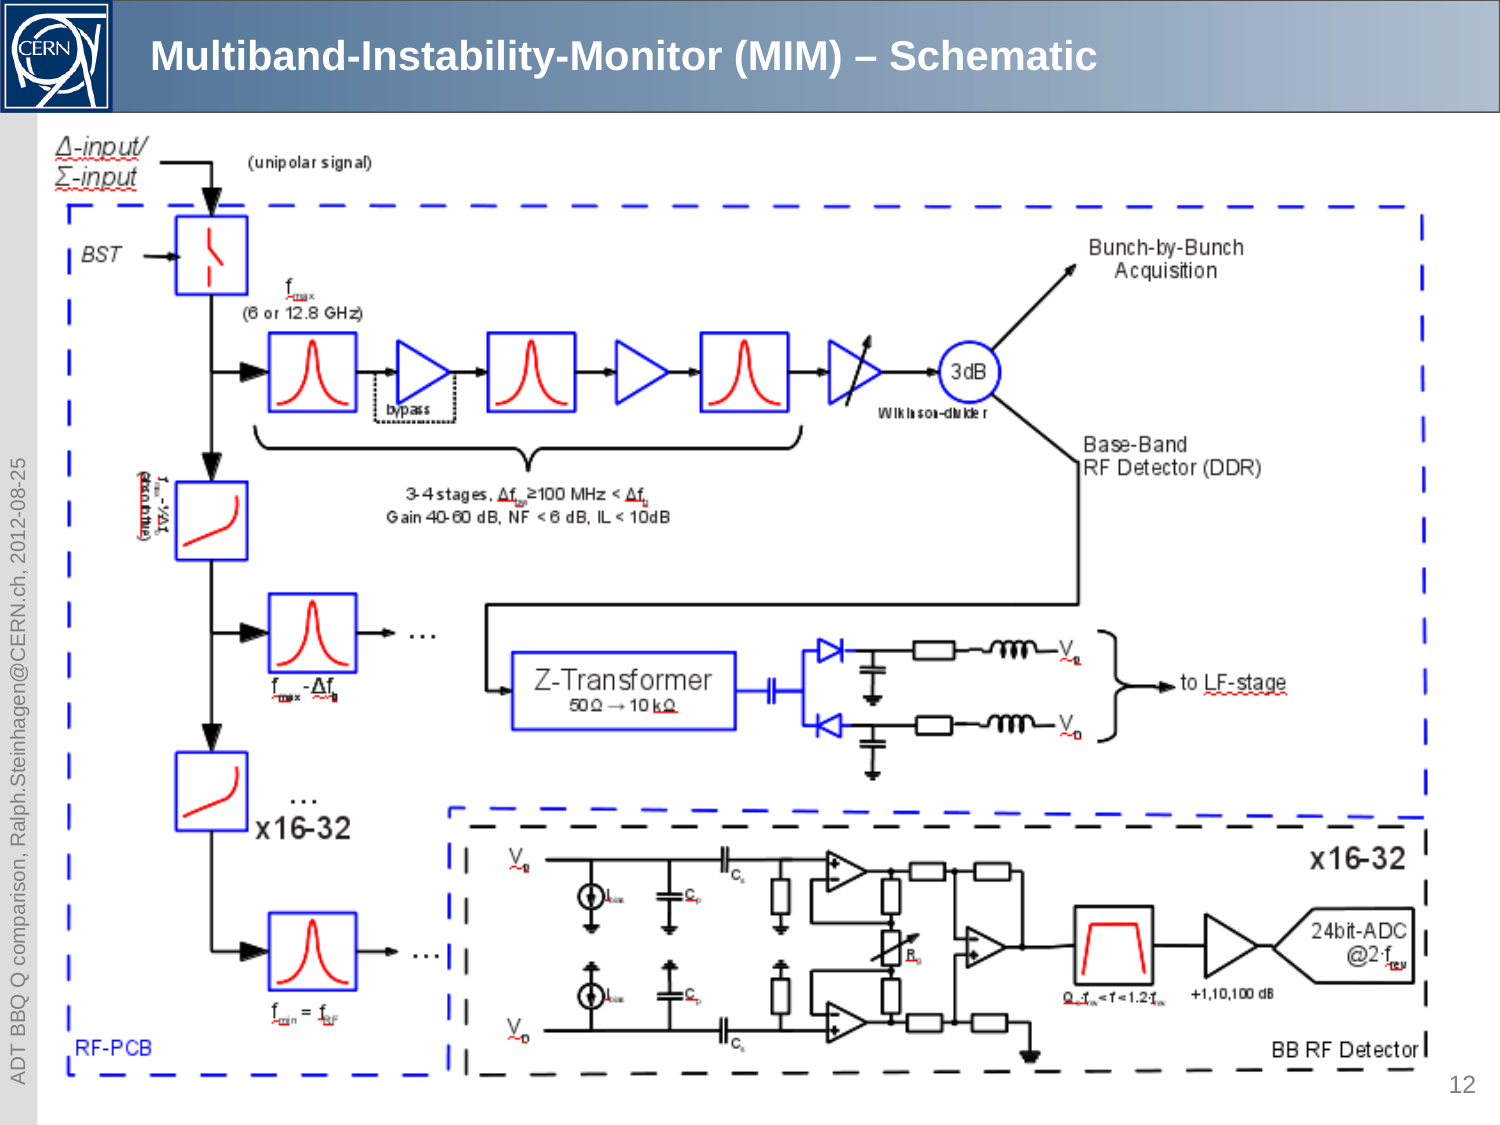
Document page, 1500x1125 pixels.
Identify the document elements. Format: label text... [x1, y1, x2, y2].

picture [0, 0, 113, 113]
title Multiband-Instability-Monitor (MIM) – Schematic [150, 0, 1201, 113]
picture [43, 124, 1451, 1088]
